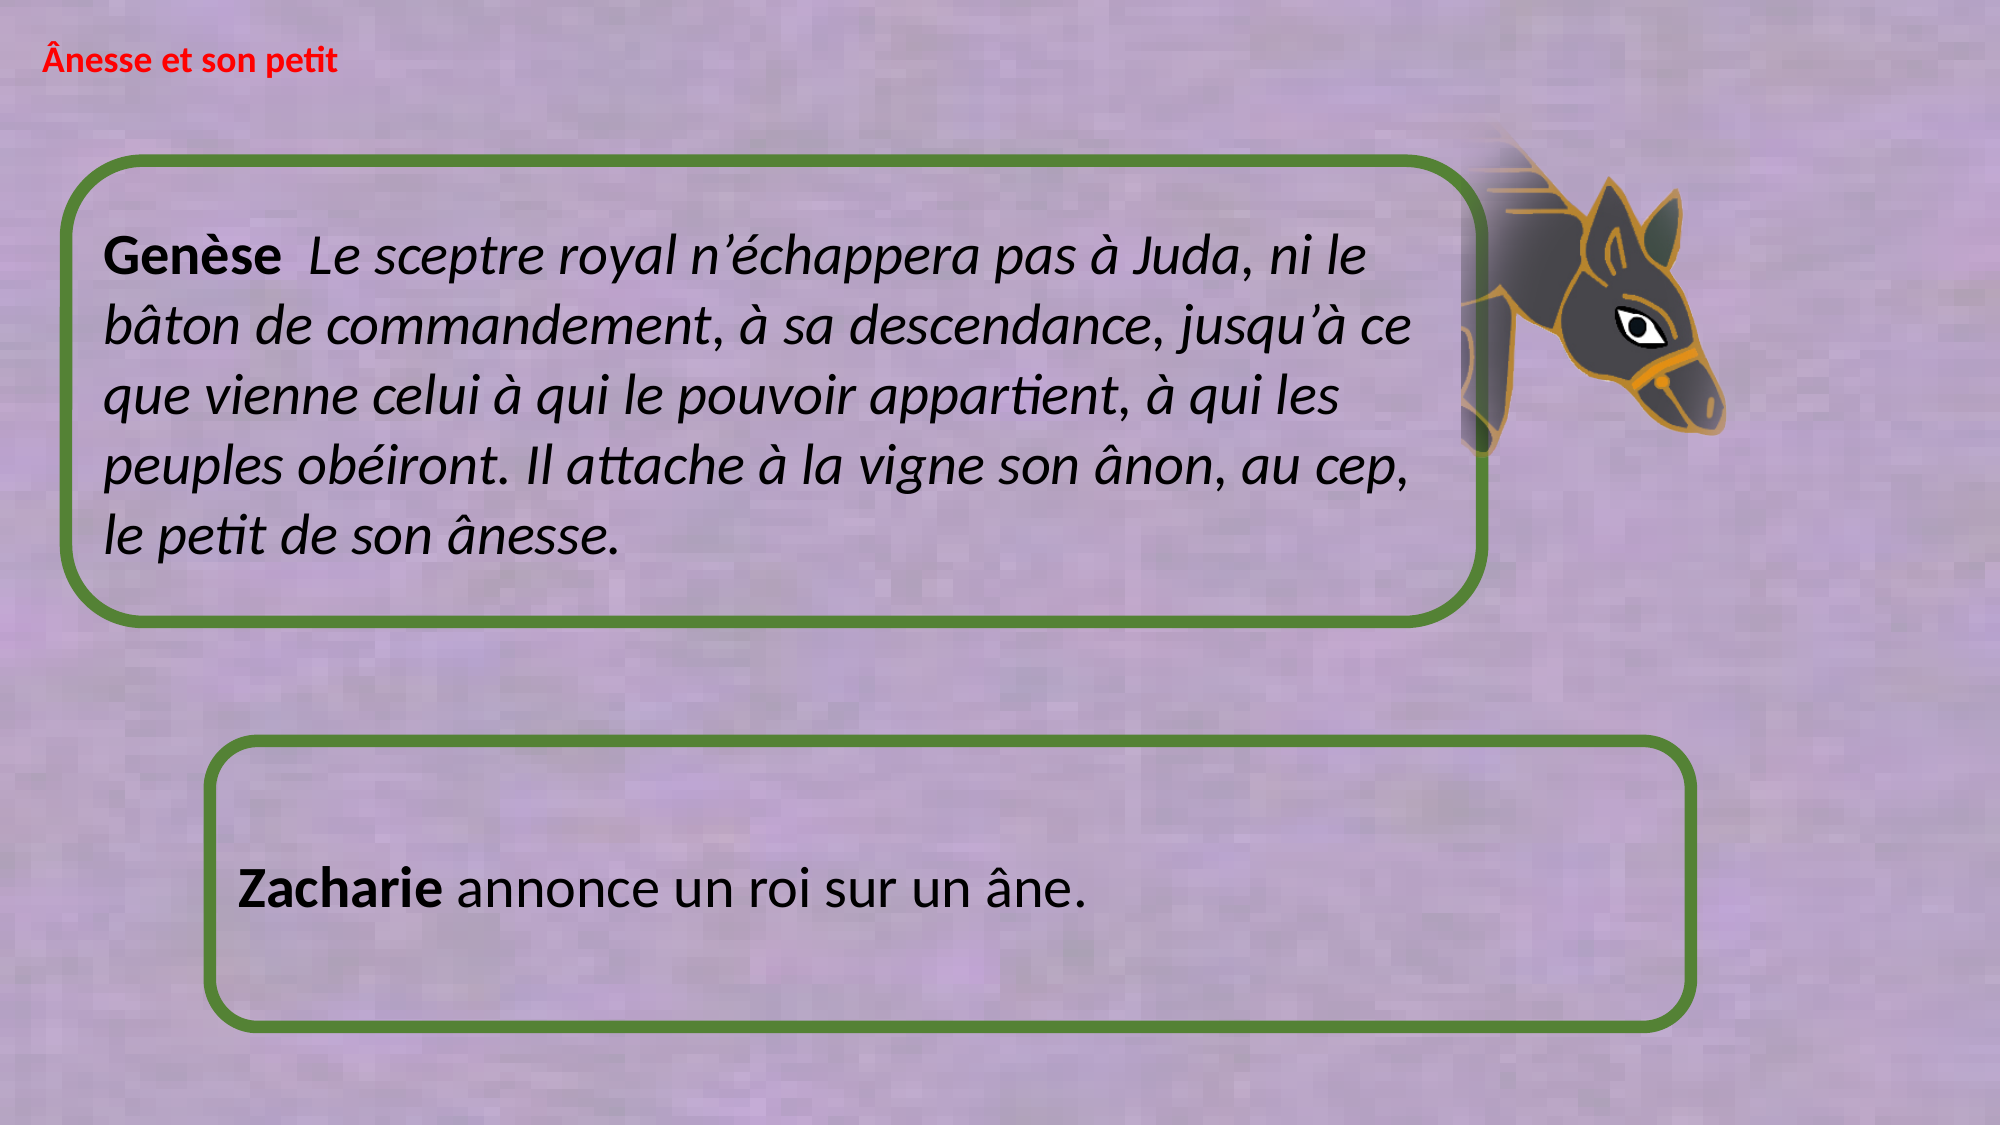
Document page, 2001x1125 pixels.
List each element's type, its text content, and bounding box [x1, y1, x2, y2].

text_box Ânesse et son petit [0, 27, 425, 88]
picture [1461, 76, 1742, 506]
text_box Zacharie annonce un roi sur un âne. [209, 740, 1691, 1027]
text_box Genèse Le sceptre royal n’échappera pas à Juda, ni le bâton de commandement, à sa descendance, jusqu’à ce que vienne celui à qui le pouvoir appartient, à qui les peuples obéiront. Il attache à la vigne son ânon, au cep, le petit de son ânesse. [65, 160, 1483, 622]
